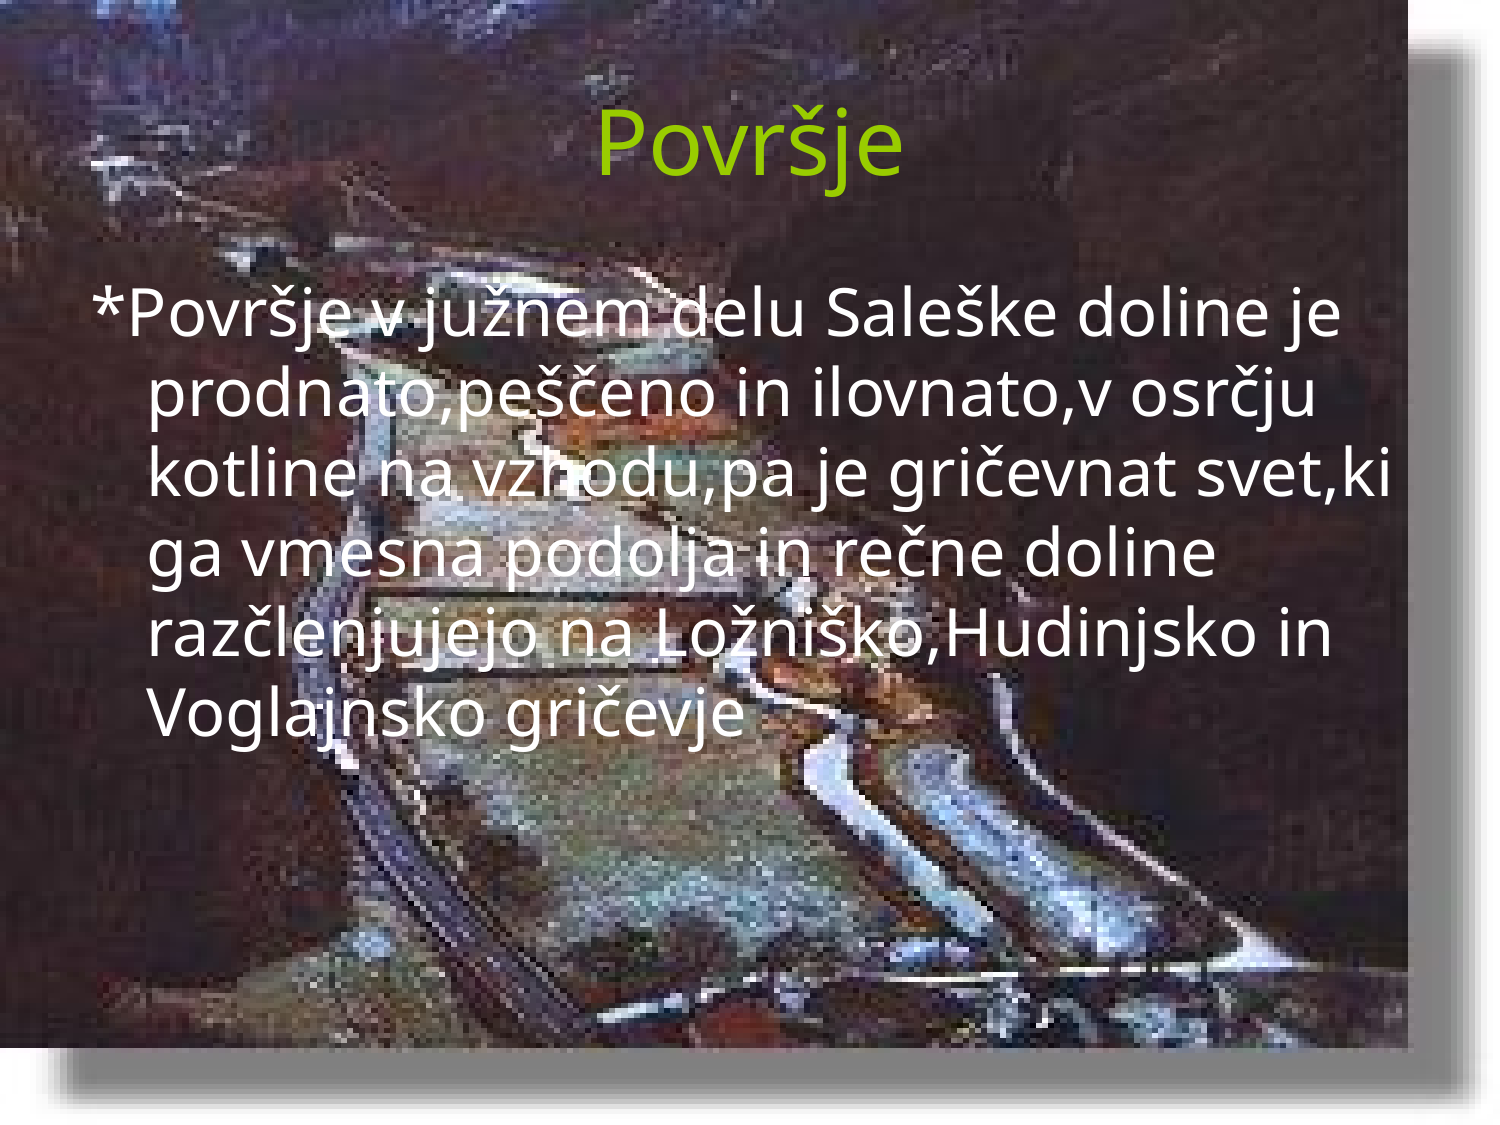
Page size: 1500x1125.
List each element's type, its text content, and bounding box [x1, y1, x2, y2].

title Površje [75, 45, 1425, 233]
picture [0, 0, 1500, 1125]
list *Površje v južnem delu Saleške doline je prodnato,peščeno in ilovnato,v osrčju kotline na vzhodu,pa je gričevnat svet,ki ga vmesna podolja in rečne doline razčlenjujejo na Ložniško,Hudinjsko in Voglajnsko gričevje [75, 262, 1425, 1005]
